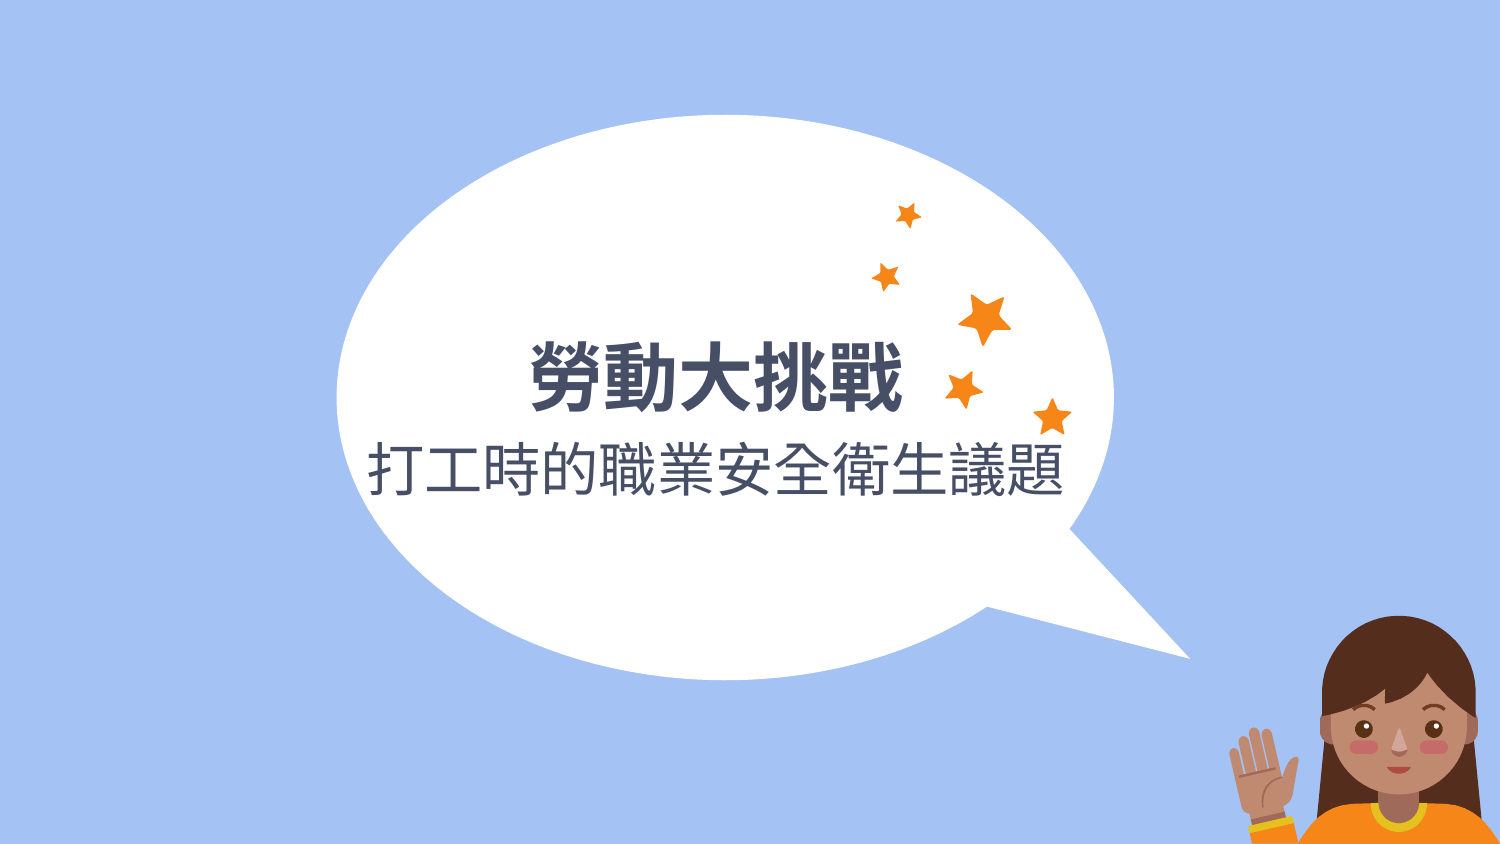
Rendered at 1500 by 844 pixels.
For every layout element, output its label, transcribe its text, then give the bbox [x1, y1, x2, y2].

text_box [1229, 615, 1500, 844]
text_box [945, 371, 983, 409]
text_box [438, 554, 1191, 681]
text_box [353, 114, 1114, 490]
text_box [1033, 398, 1072, 435]
subtitle 勞動大挑戰 打工時的職業安全衛生議題 [301, 315, 1093, 588]
